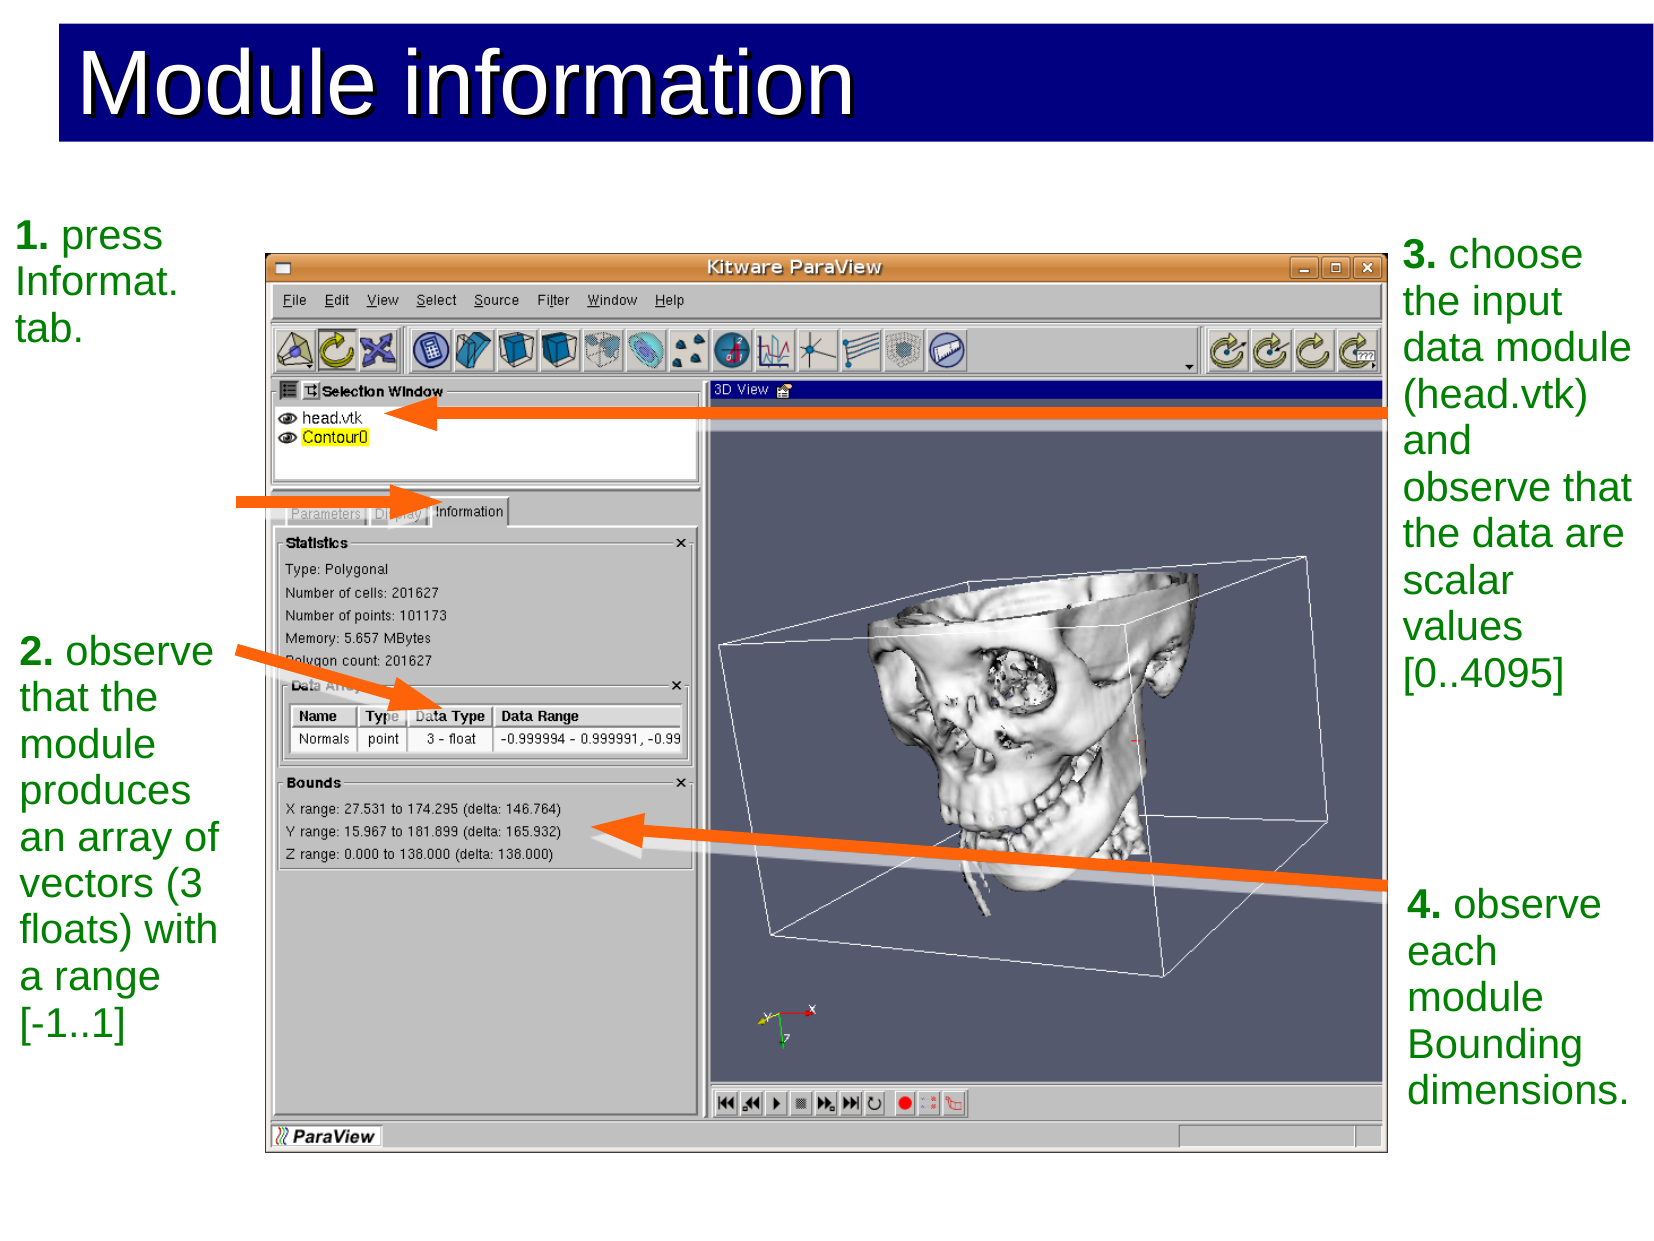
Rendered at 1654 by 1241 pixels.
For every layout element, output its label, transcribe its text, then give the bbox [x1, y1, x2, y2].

title Module information [76, 23, 1565, 142]
picture [265, 253, 1388, 1153]
text_box 2. observe that the module produces an array of vectors (3 floats) with a range [-1..1] [4, 620, 237, 1106]
text_box 1. press Informat. tab. [0, 203, 232, 377]
text_box 4. observe each module Bounding dimensions. [1392, 873, 1654, 1151]
text_box 3. choose the input data module (head.vtk) and observe that the data are scalar values [0..4095] [1387, 223, 1649, 761]
